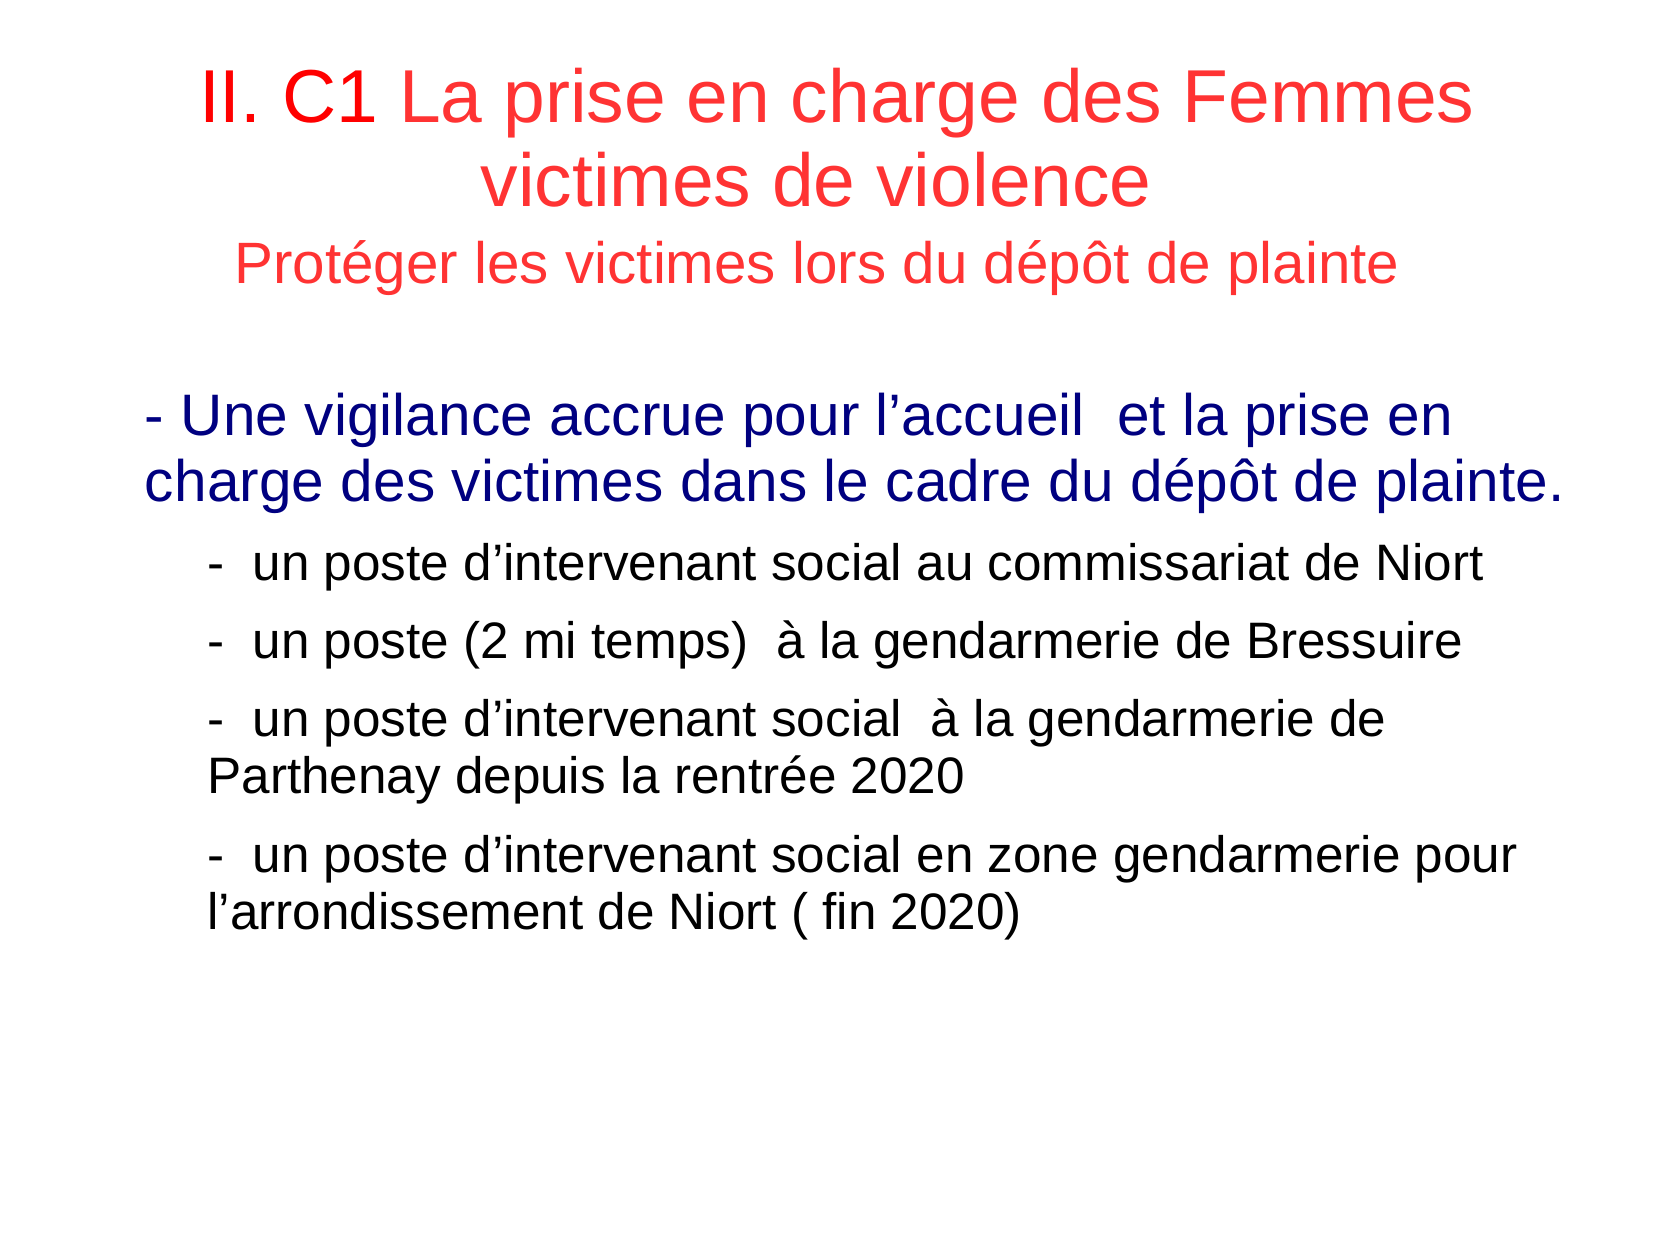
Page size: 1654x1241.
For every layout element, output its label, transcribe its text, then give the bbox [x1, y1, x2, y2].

list - Une vigilance accrue pour l’accueil et la prise en charge des victimes dans le cadre du dépôt de plainte. - un poste d’intervenant social au commissariat de Niort - un poste (2 mi temps) à la gendarmerie de Bressuire - un poste d’intervenant social à la gendarmerie de Parthenay depuis la rentrée 2020 - un poste d’intervenant social en zone gendarmerie pour l’arrondissement de Niort ( fin 2020) [82, 290, 1571, 1010]
title II. C1 La prise en charge des Femmes victimes de violence Protéger les victimes lors du dépôt de plainte [82, 36, 1571, 290]
